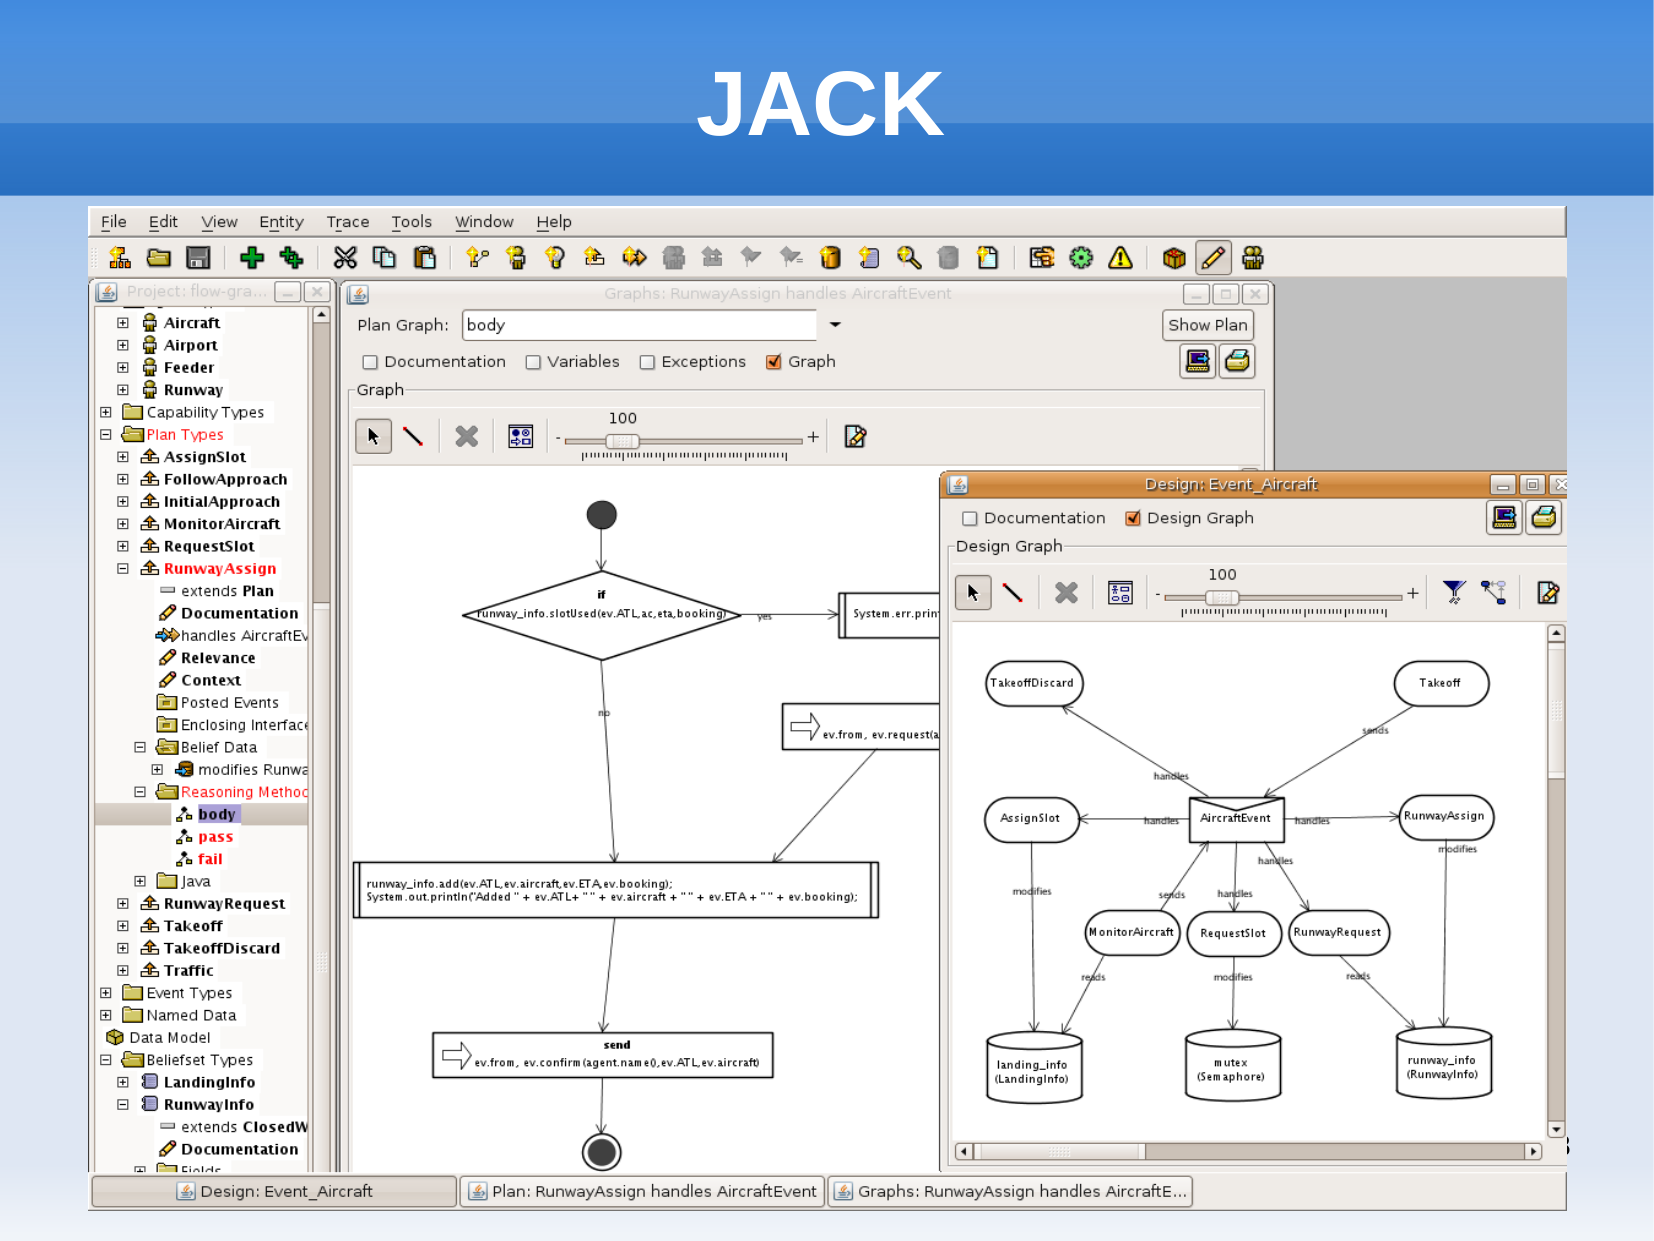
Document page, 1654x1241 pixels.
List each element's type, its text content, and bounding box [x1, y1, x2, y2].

title JACK [76, 0, 1565, 208]
picture [0, 0, 1654, 1241]
